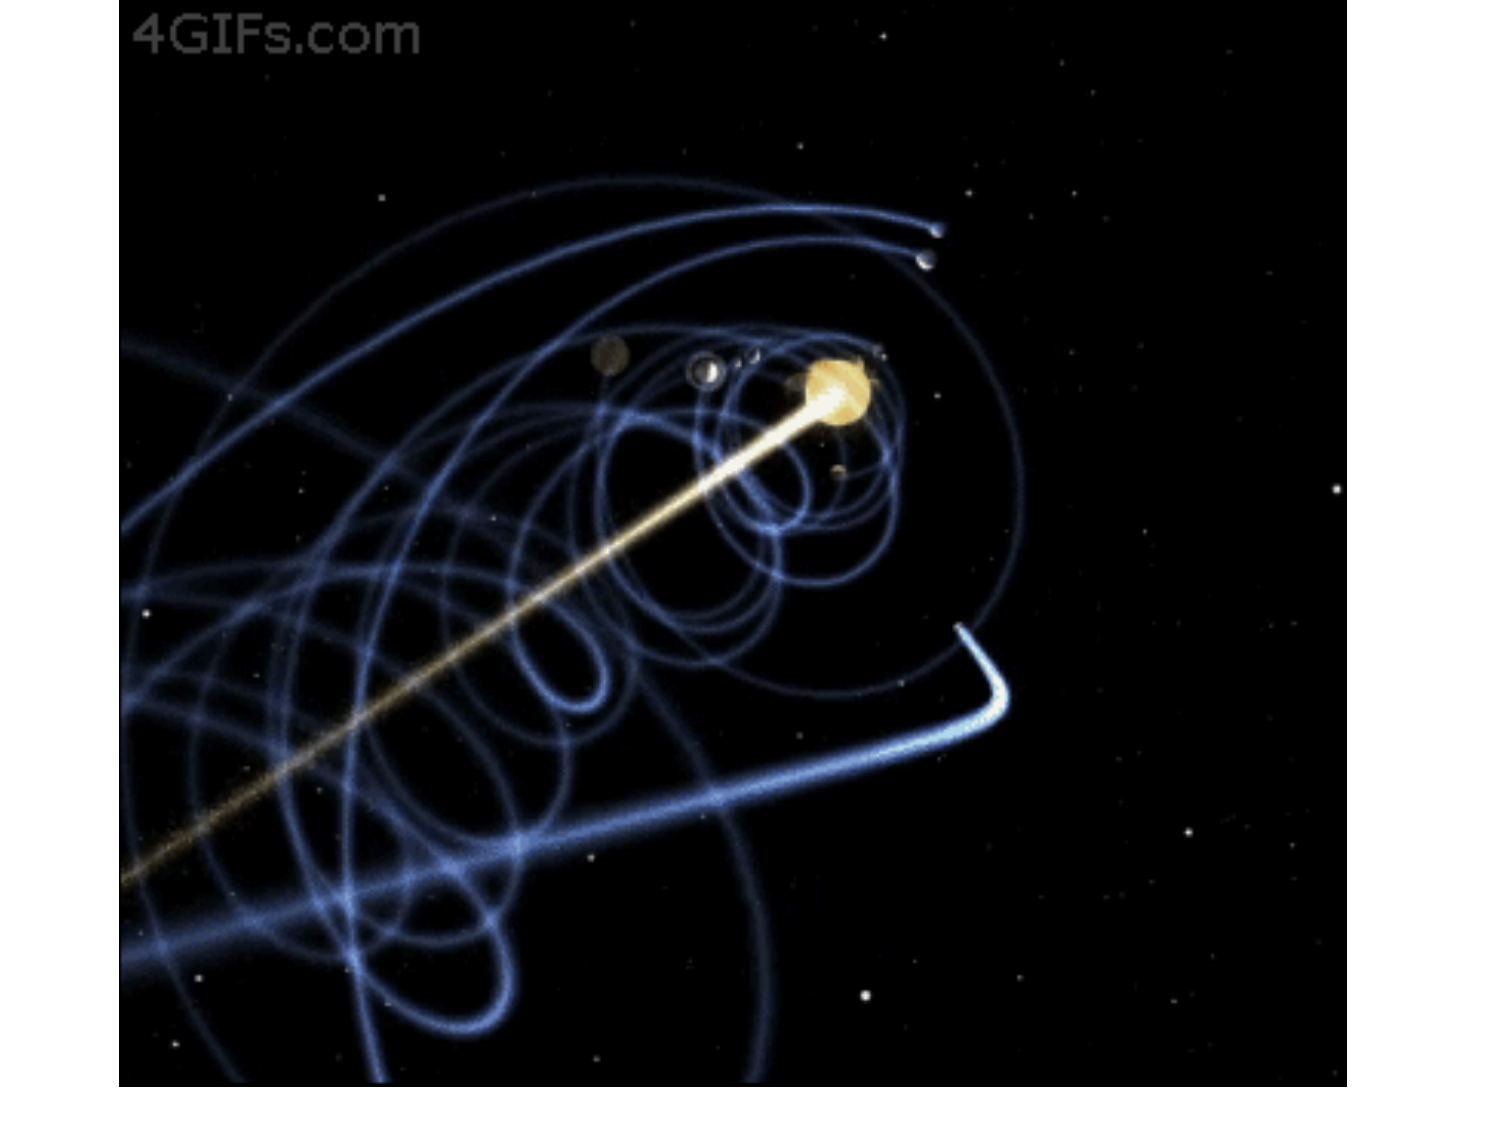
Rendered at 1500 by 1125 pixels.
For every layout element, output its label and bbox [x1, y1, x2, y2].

picture [119, 0, 1347, 1087]
